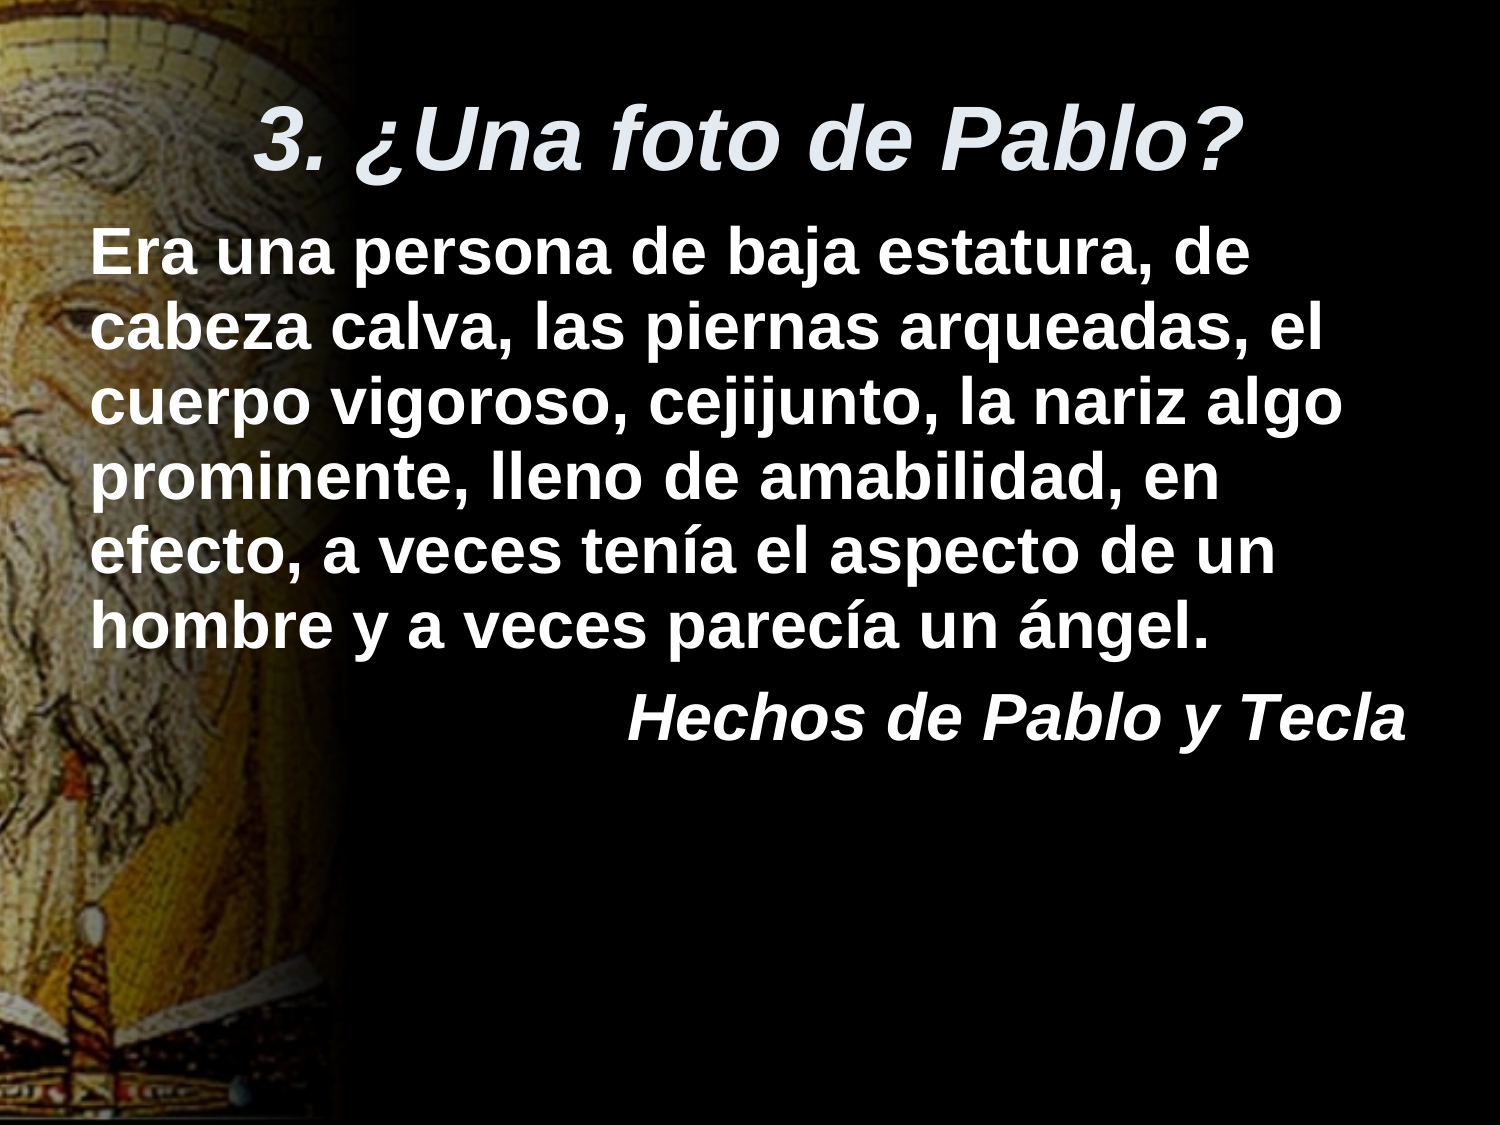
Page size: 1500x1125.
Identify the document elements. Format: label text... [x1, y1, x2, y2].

list Era una persona de baja estatura, de cabeza calva, las piernas arqueadas, el cuerpo vigoroso, cejijunto, la nariz algo prominente, lleno de amabilidad, en efecto, a veces tenía el aspecto de un hombre y a veces parecía un ángel. Hechos de Pablo y Tecla [74, 206, 1424, 1123]
title 3. ¿Una foto de Pablo? [75, 45, 1426, 233]
picture [0, 0, 1500, 1125]
